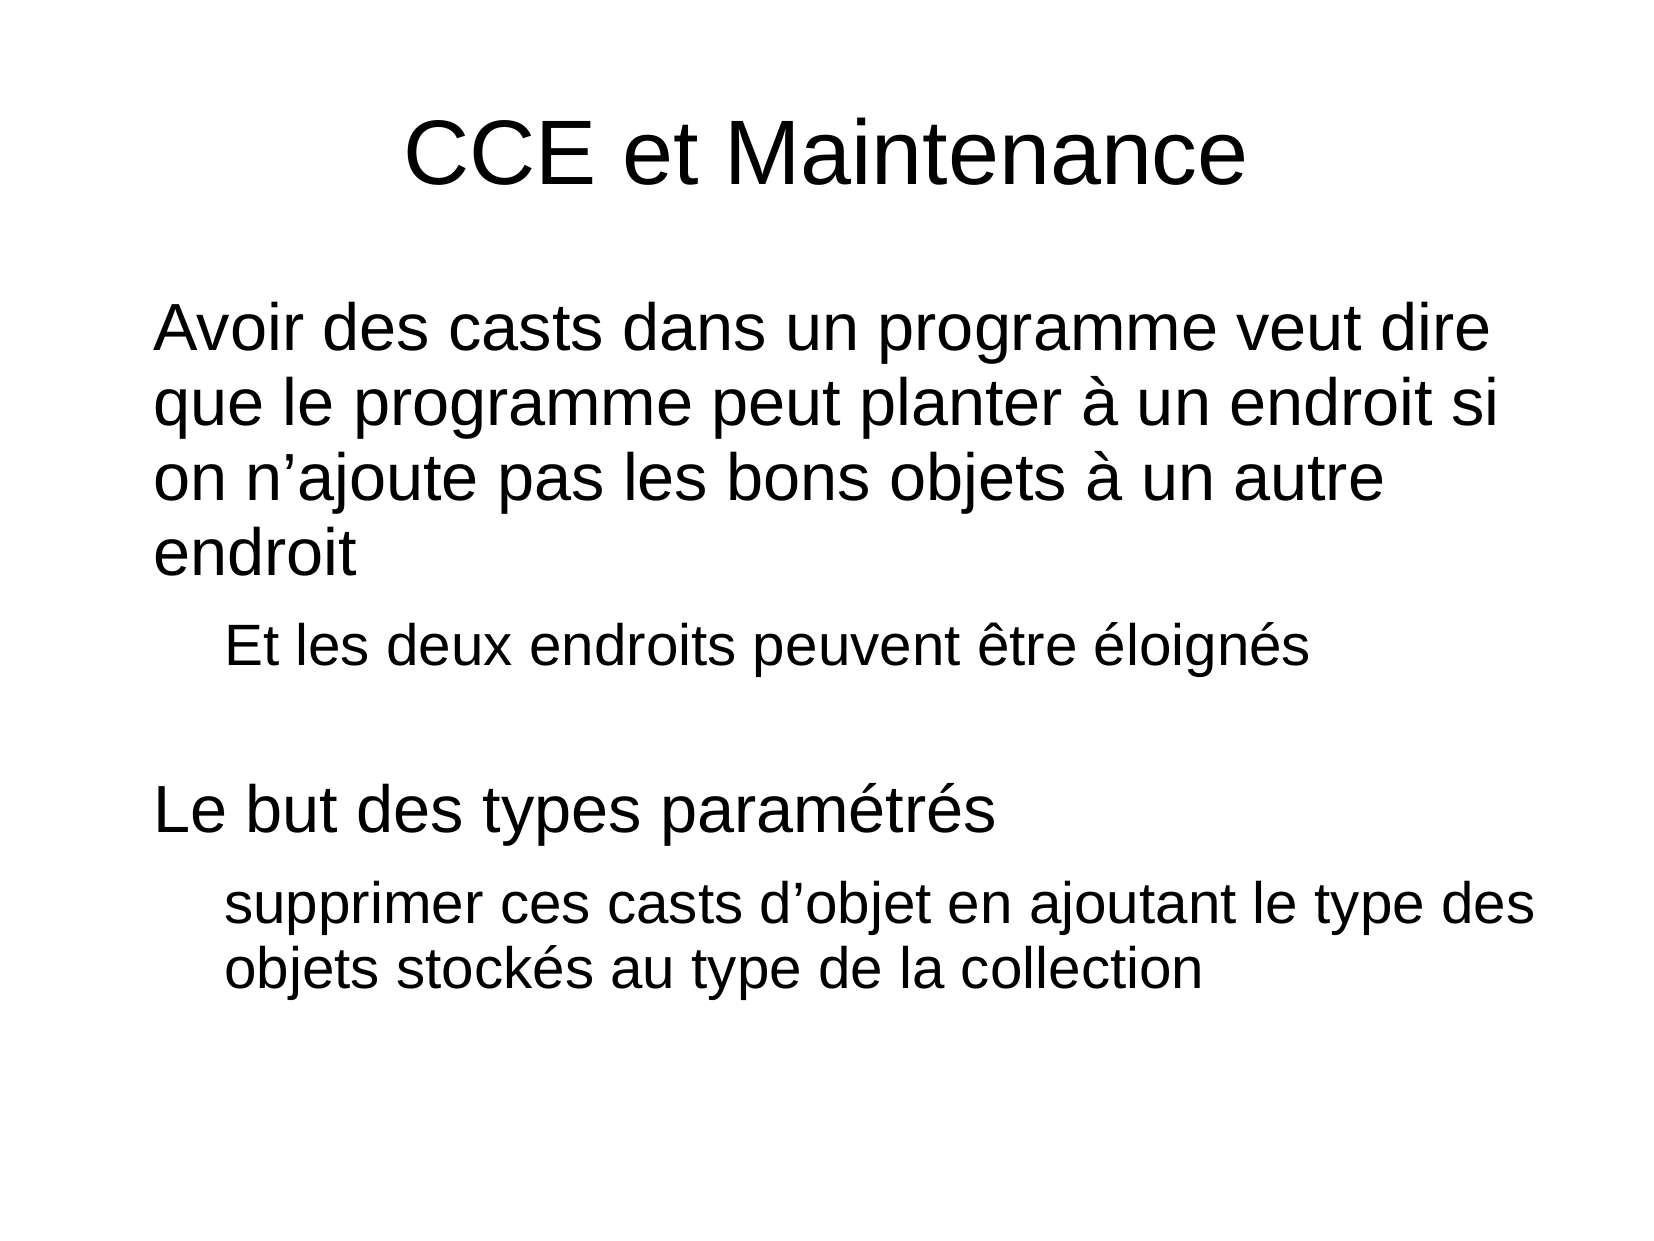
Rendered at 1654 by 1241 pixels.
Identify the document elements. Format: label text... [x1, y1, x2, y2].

list Avoir des casts dans un programme veut dire que le programme peut planter à un endroit si on n’ajoute pas les bons objets à un autre endroit Et les deux endroits peuvent être éloignés Le but des types paramétrés supprimer ces casts d’objet en ajoutant le type des objets stockés au type de la collection [82, 290, 1571, 1010]
title CCE et Maintenance [82, 49, 1571, 257]
